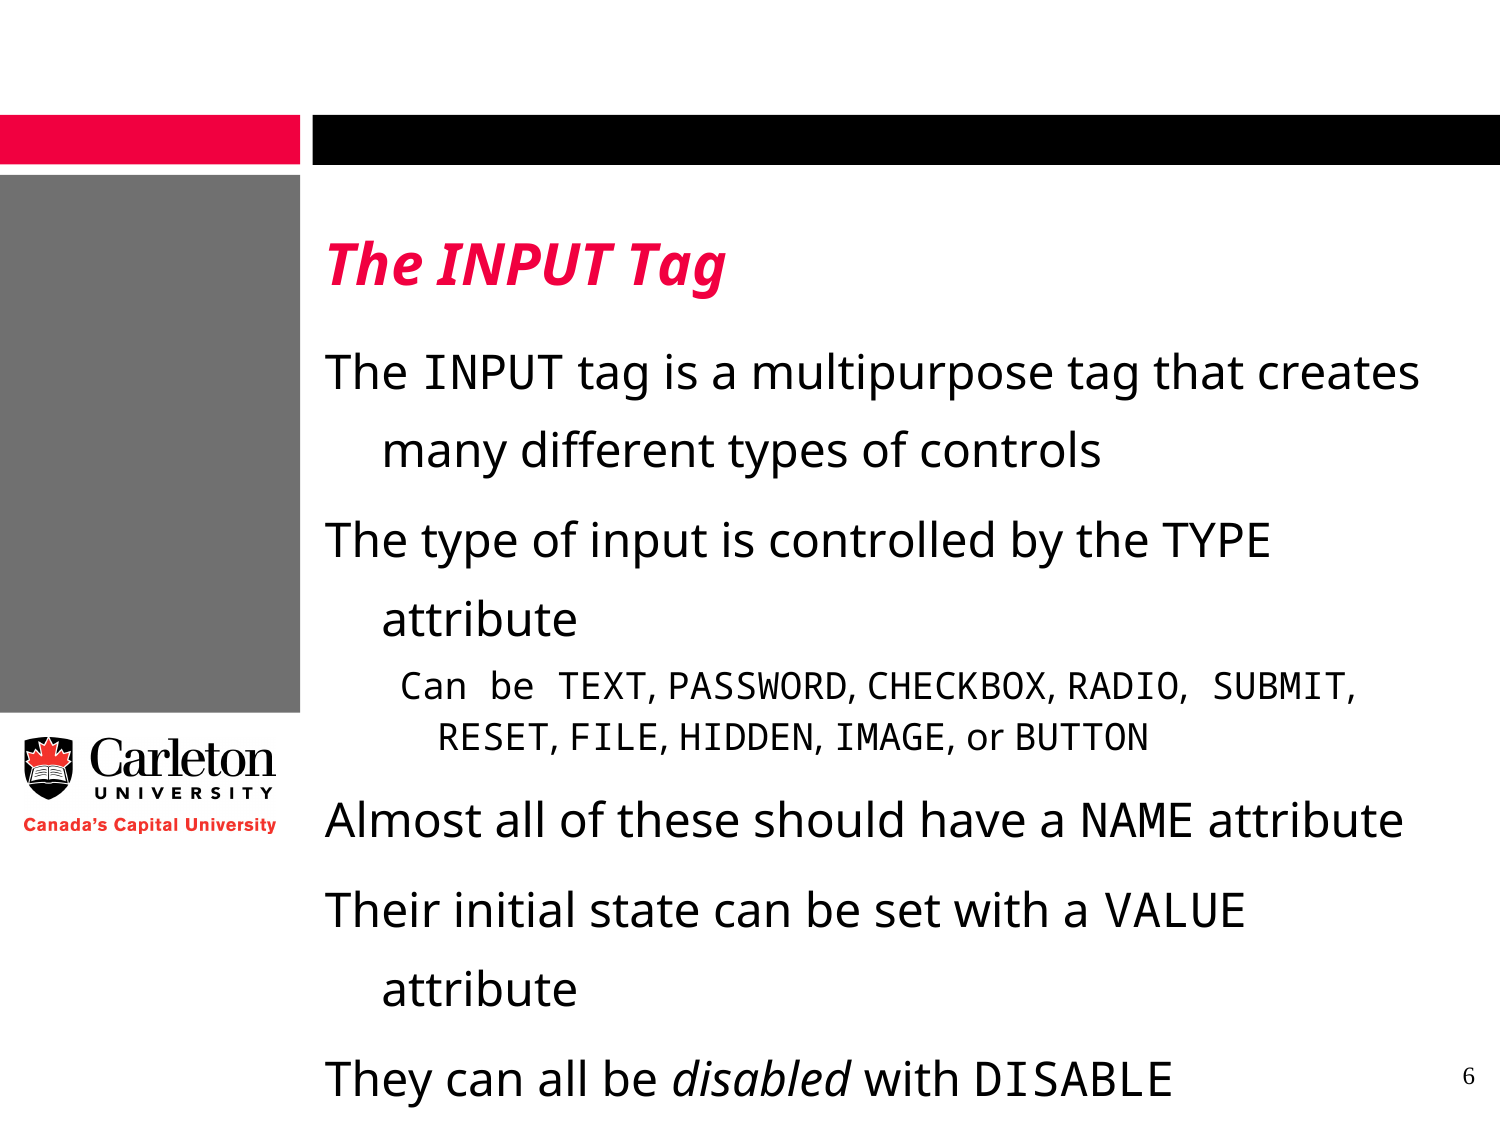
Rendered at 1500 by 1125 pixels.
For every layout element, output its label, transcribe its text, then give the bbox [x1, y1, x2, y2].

list The INPUT tag is a multipurpose tag that creates many different types of controls The type of input is controlled by the TYPE attribute Can be TEXT, PASSWORD, CHECKBOX, RADIO, SUBMIT, RESET, FILE, HIDDEN, IMAGE, or BUTTON Almost all of these should have a NAME attribute Their initial state can be set with a VALUE attribute They can all be disabled with DISABLE An INPUT tag is never closed (no </input>) [324, 324, 1450, 1036]
title The INPUT Tag [324, 194, 1450, 324]
picture [24, 737, 276, 834]
